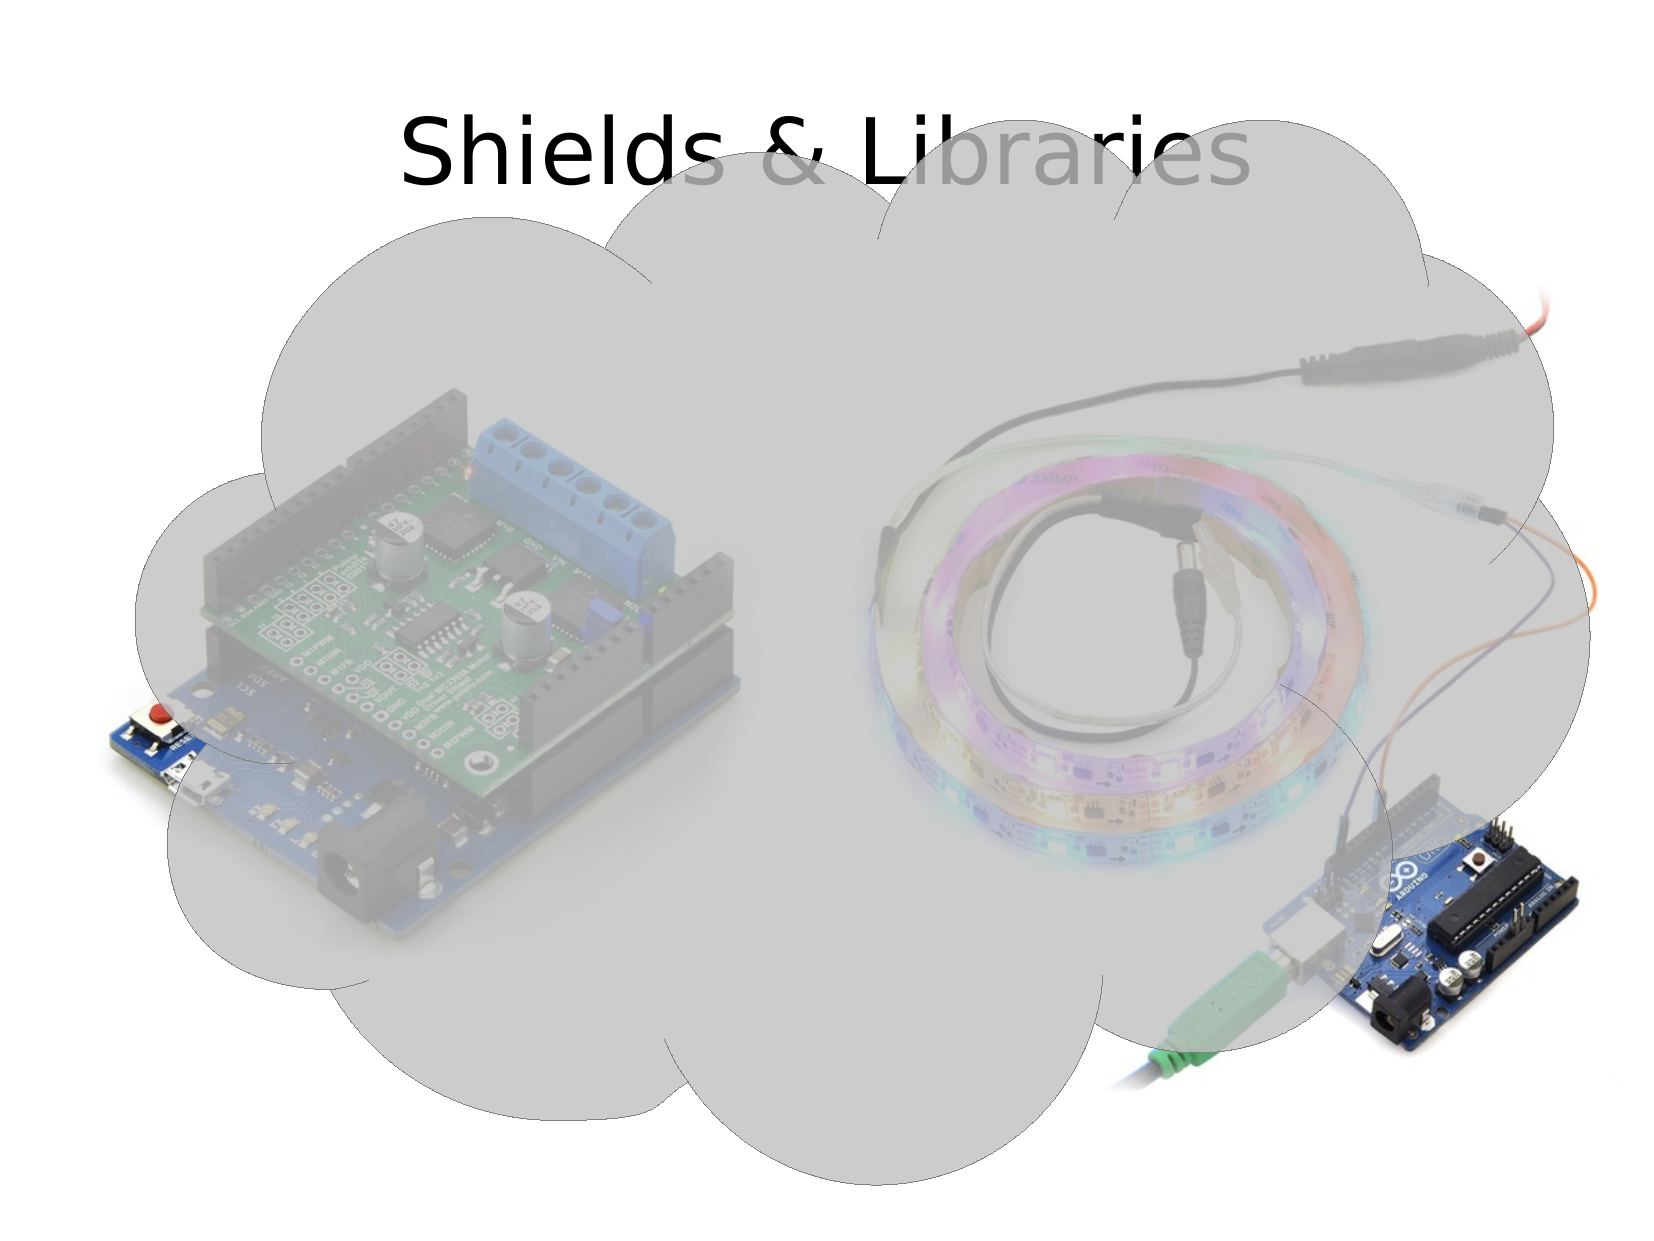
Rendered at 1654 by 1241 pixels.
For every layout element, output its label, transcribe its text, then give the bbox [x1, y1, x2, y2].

picture [1058, 284, 1654, 1096]
picture [63, 351, 330, 991]
text_box [135, 120, 1591, 1186]
title Shields & Libraries [82, 49, 1571, 257]
